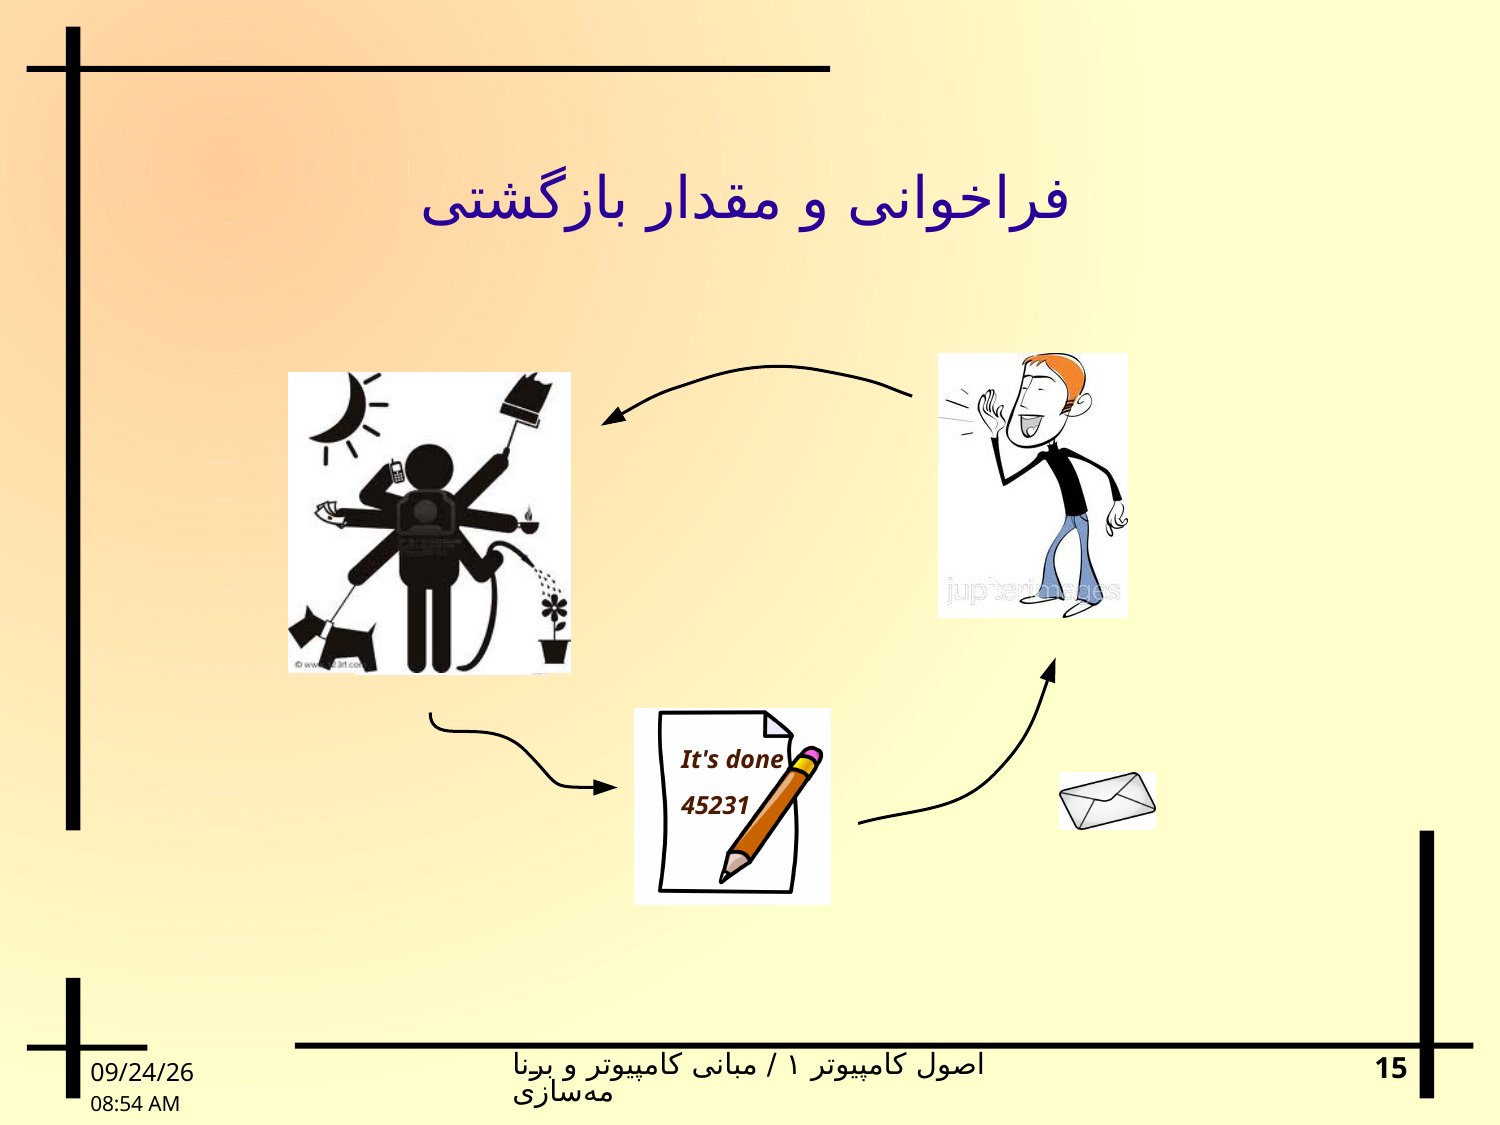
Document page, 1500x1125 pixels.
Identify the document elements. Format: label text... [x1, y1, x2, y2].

title فراخوانی و مقدار بازگشتی [131, 138, 1361, 258]
picture [288, 372, 571, 676]
picture [634, 708, 831, 905]
picture [1059, 772, 1156, 830]
picture [938, 353, 1128, 618]
